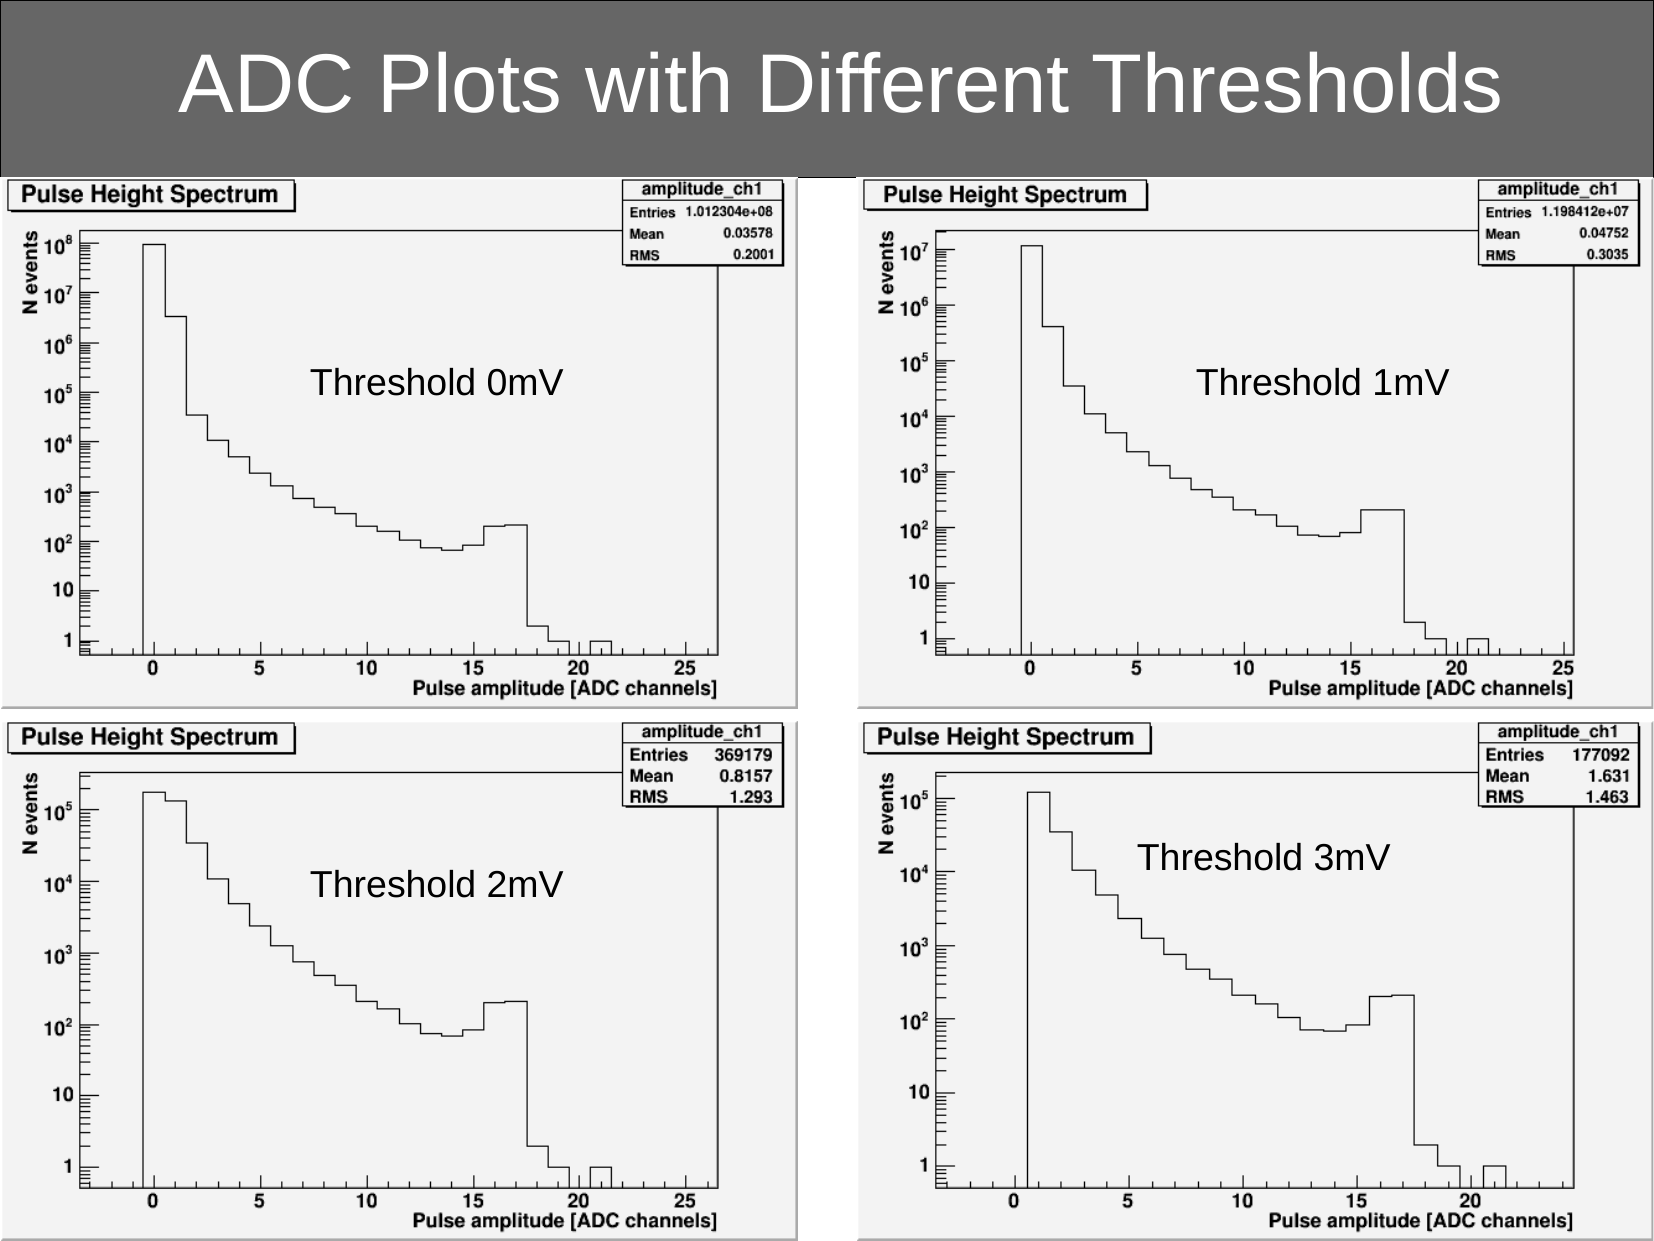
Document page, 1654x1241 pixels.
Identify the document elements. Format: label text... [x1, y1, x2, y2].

text_box Threshold 0mV [295, 354, 621, 412]
picture [856, 720, 1654, 1241]
text_box Threshold 3mV [1122, 829, 1447, 886]
text_box ADC Plots with Different Thresholds [118, 29, 1565, 138]
picture [856, 177, 1654, 709]
text_box Threshold 2mV [295, 856, 621, 914]
picture [0, 177, 798, 709]
text_box Threshold 1mV [1181, 354, 1506, 412]
picture [0, 720, 798, 1241]
